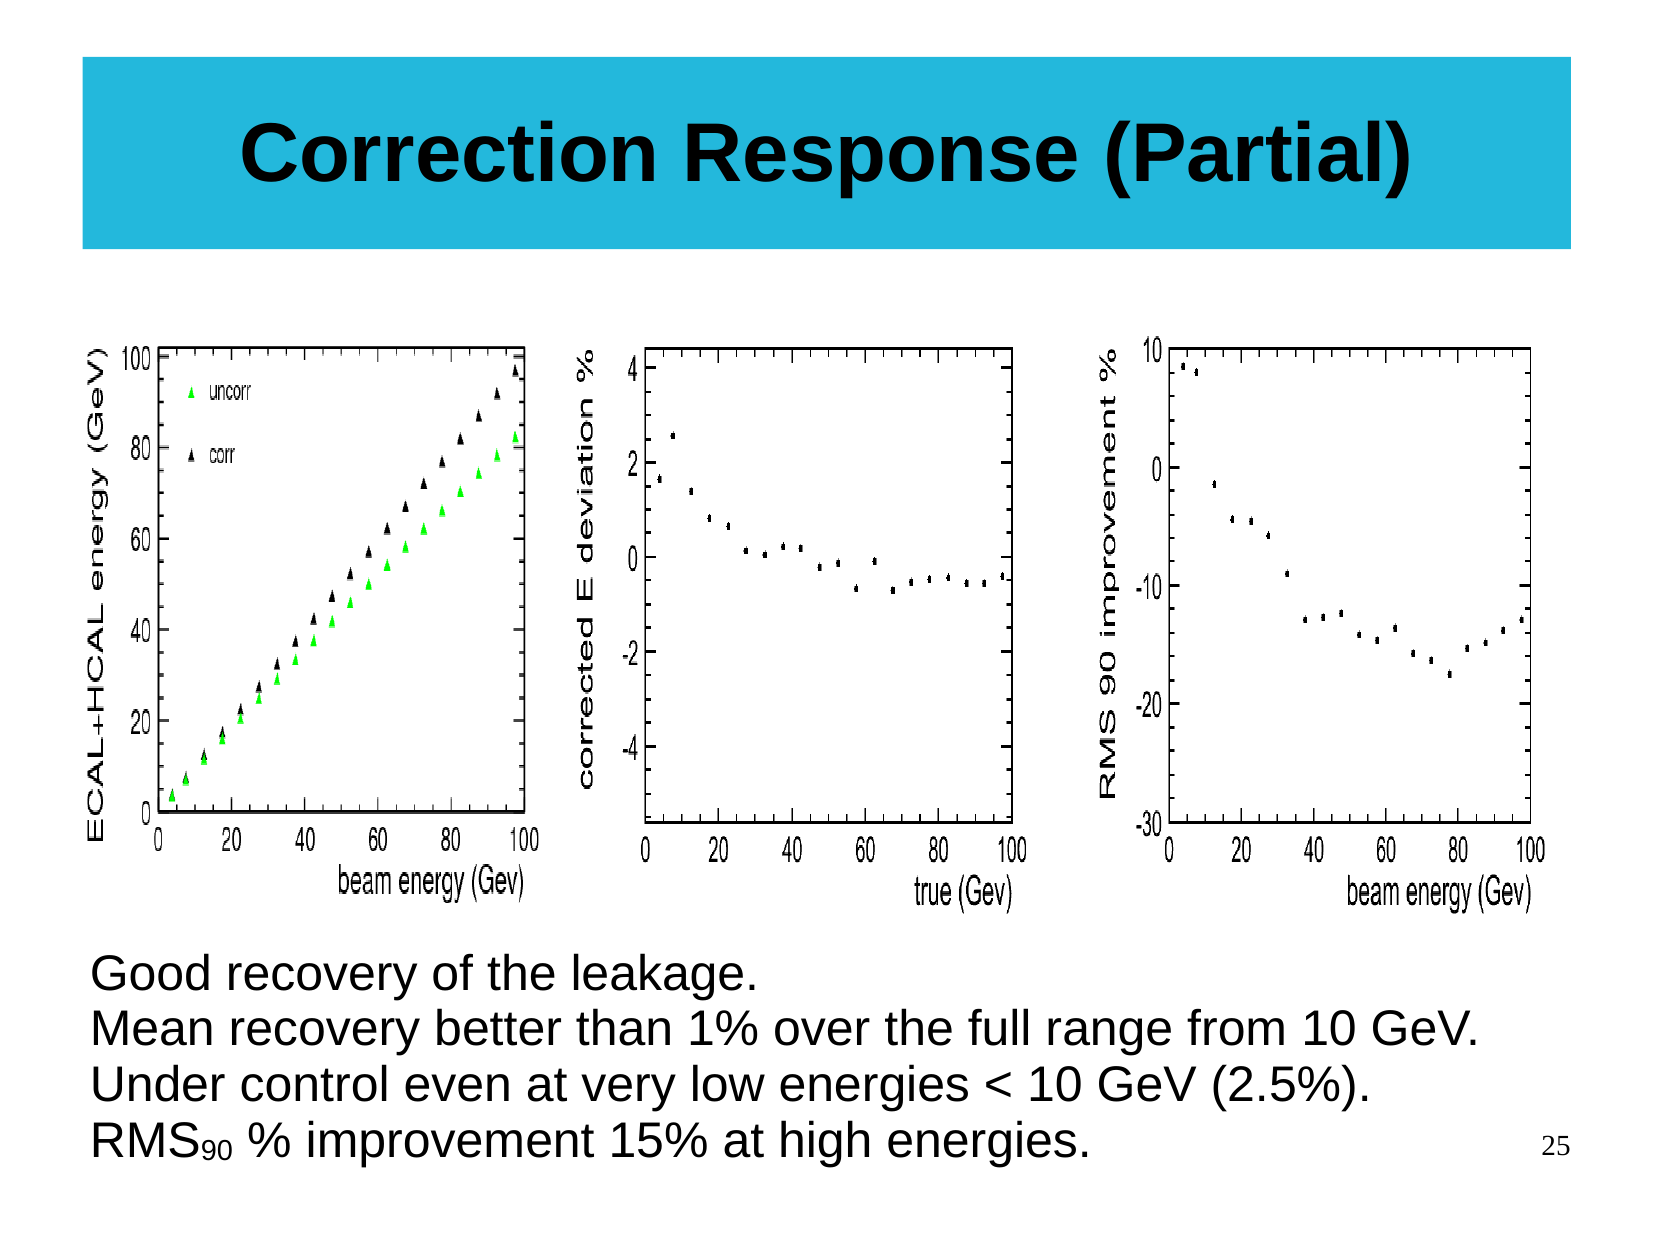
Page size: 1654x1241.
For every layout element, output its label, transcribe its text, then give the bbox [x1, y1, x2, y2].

picture [75, 299, 1051, 938]
text_box Good recovery of the leakage. Mean recovery better than 1% over the full range from 10 GeV. Under control even at very low energies < 10 GeV (2.5%). RMS90 % improvement 15% at high energies. [75, 937, 1576, 1241]
picture [1087, 299, 1569, 938]
title Correction Response (Partial) [82, 56, 1571, 250]
